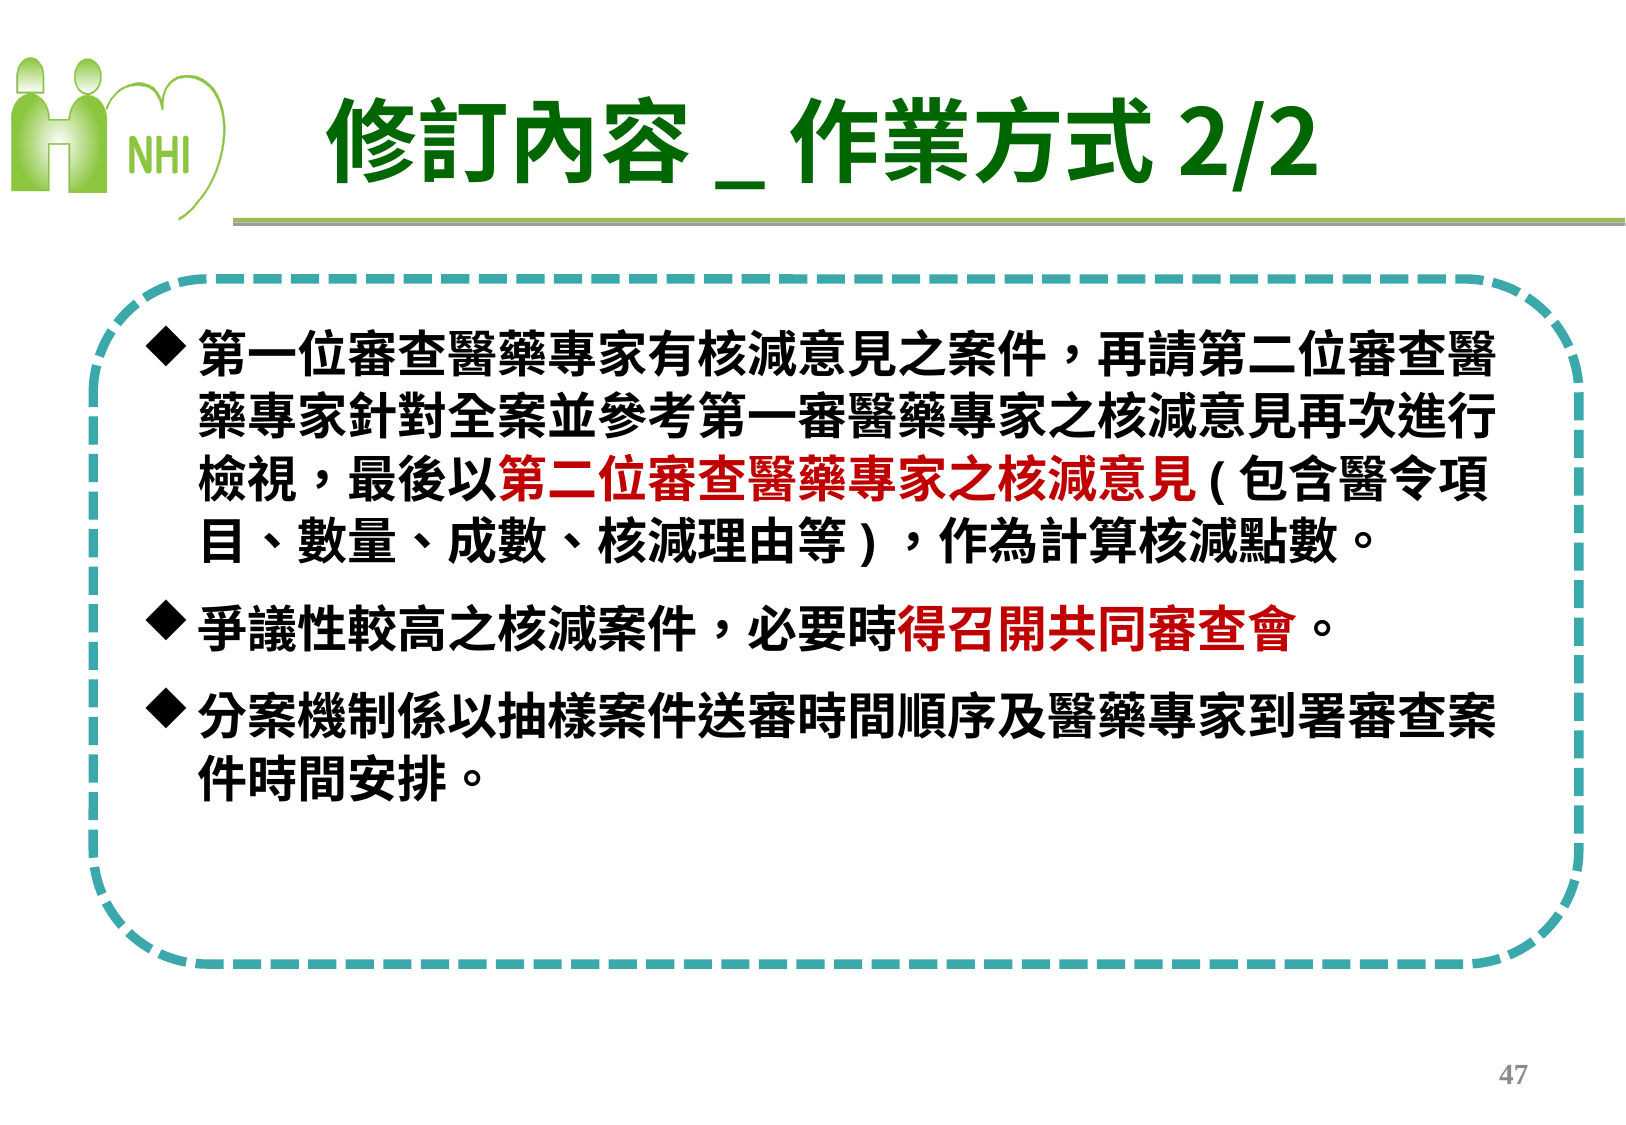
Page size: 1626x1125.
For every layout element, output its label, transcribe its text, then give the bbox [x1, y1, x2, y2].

slide_number <編號> [1164, 1042, 1544, 1103]
picture [0, 42, 233, 233]
title 修訂內容_作業方式2/2 [186, 44, 1461, 233]
text_box 第一位審查醫藥專家有核減意見之案件，再請第二位審查醫藥專家針對全案並參考第一審醫藥專家之核減意見再次進行檢視，最後以第二位審查醫藥專家之核減意見(包含醫令項目、數量、成數、核減理由等)，作為計算核減點數。 爭議性較高之核減案件，必要時得召開共同審查會。 分案機制係以抽樣案件送審時間順序及醫藥專家到署審查案件時間安排。 [93, 278, 1579, 965]
